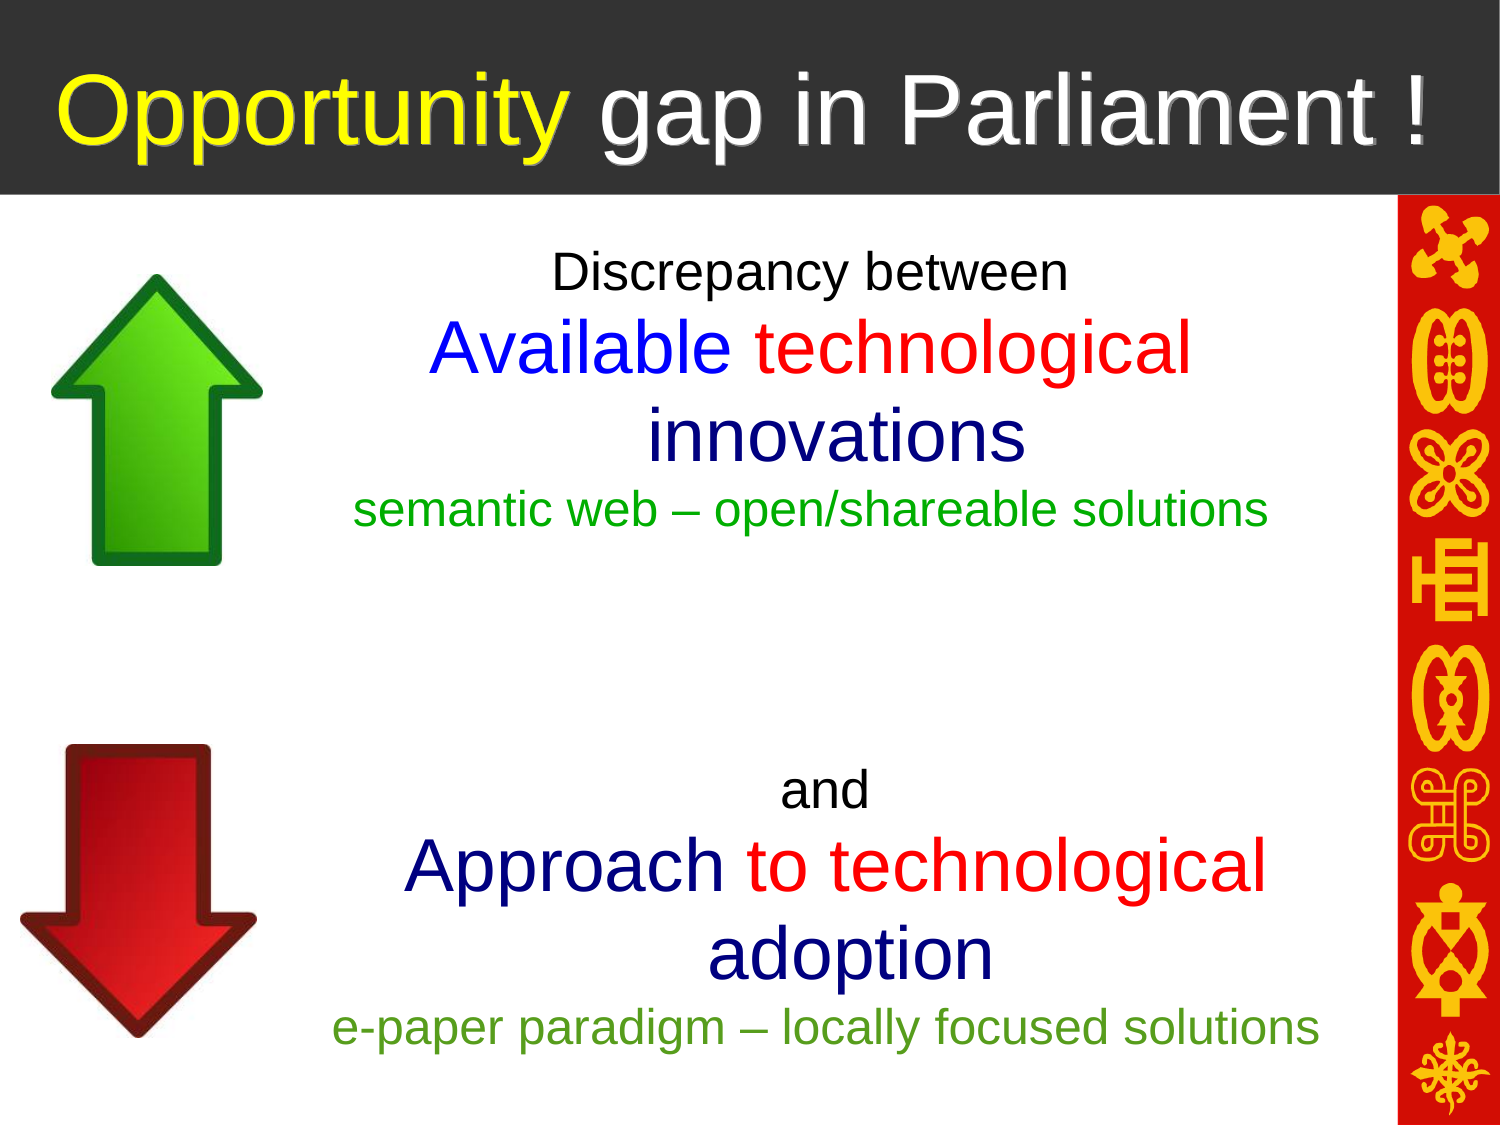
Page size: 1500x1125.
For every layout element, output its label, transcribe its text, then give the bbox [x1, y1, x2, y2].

title Opportunity gap in Parliament ! [0, 32, 1486, 177]
text_box Discrepancy between Available technological innovations semantic web – open/shareable solutions [285, 216, 1320, 546]
text_box and Approach to technological adoption e-paper paradigm – locally focused solutions [240, 750, 1396, 1081]
picture [1397, 195, 1500, 1125]
picture [20, 744, 257, 1038]
picture [51, 274, 263, 566]
